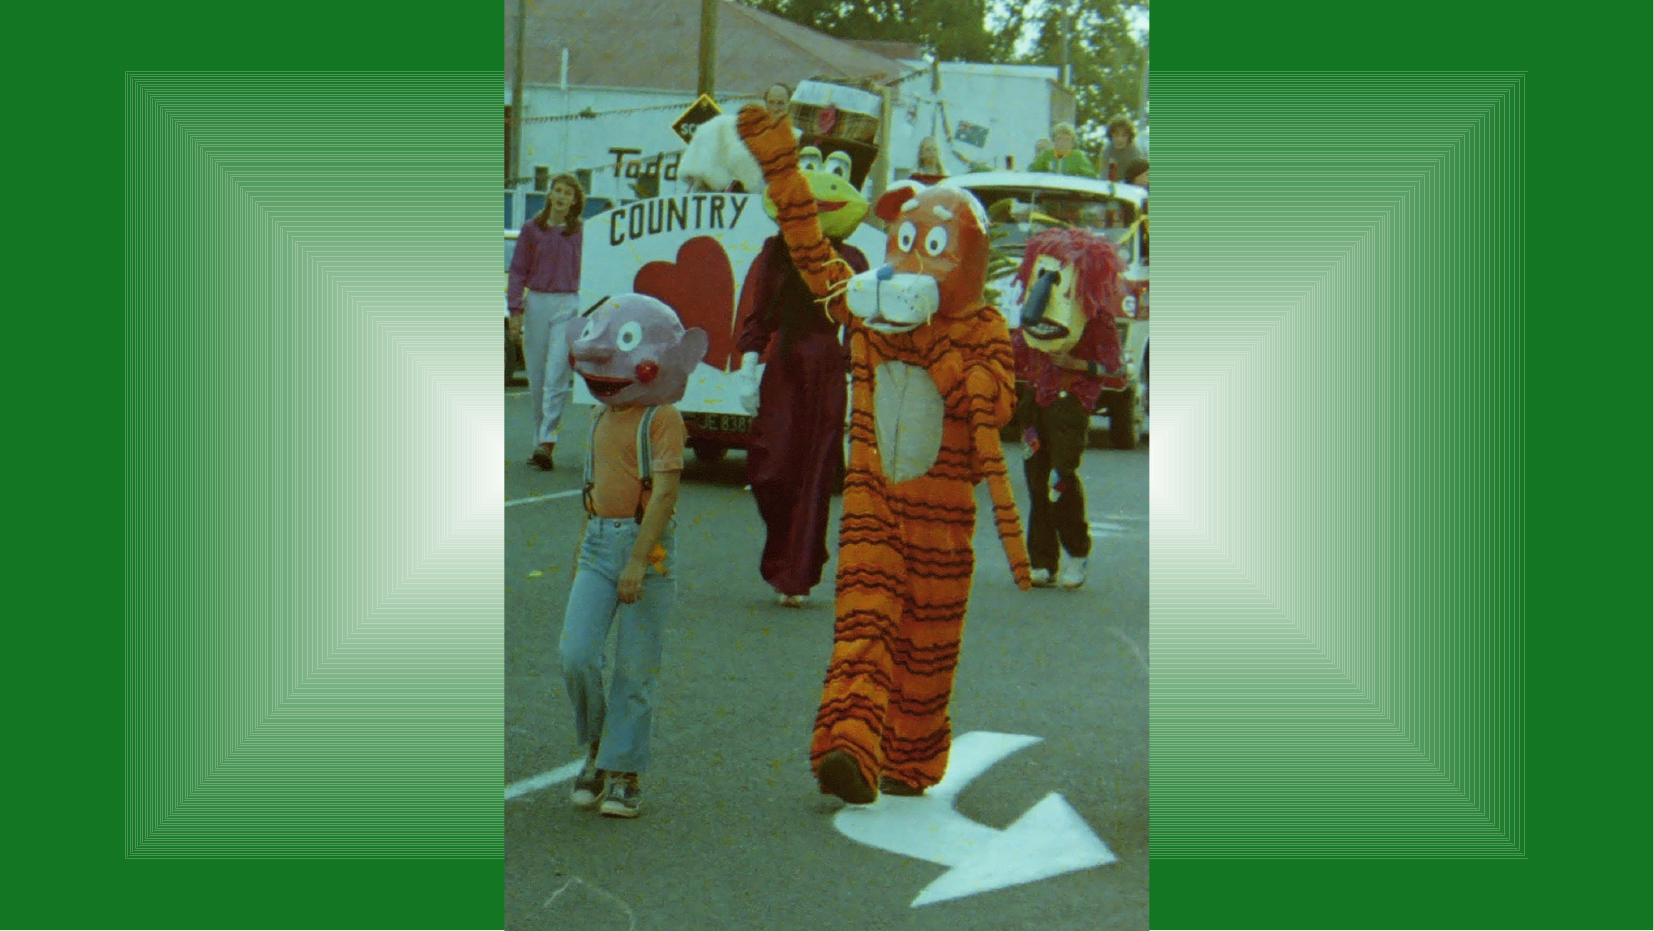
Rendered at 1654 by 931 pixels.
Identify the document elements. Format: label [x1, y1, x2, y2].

picture [504, 0, 1150, 931]
